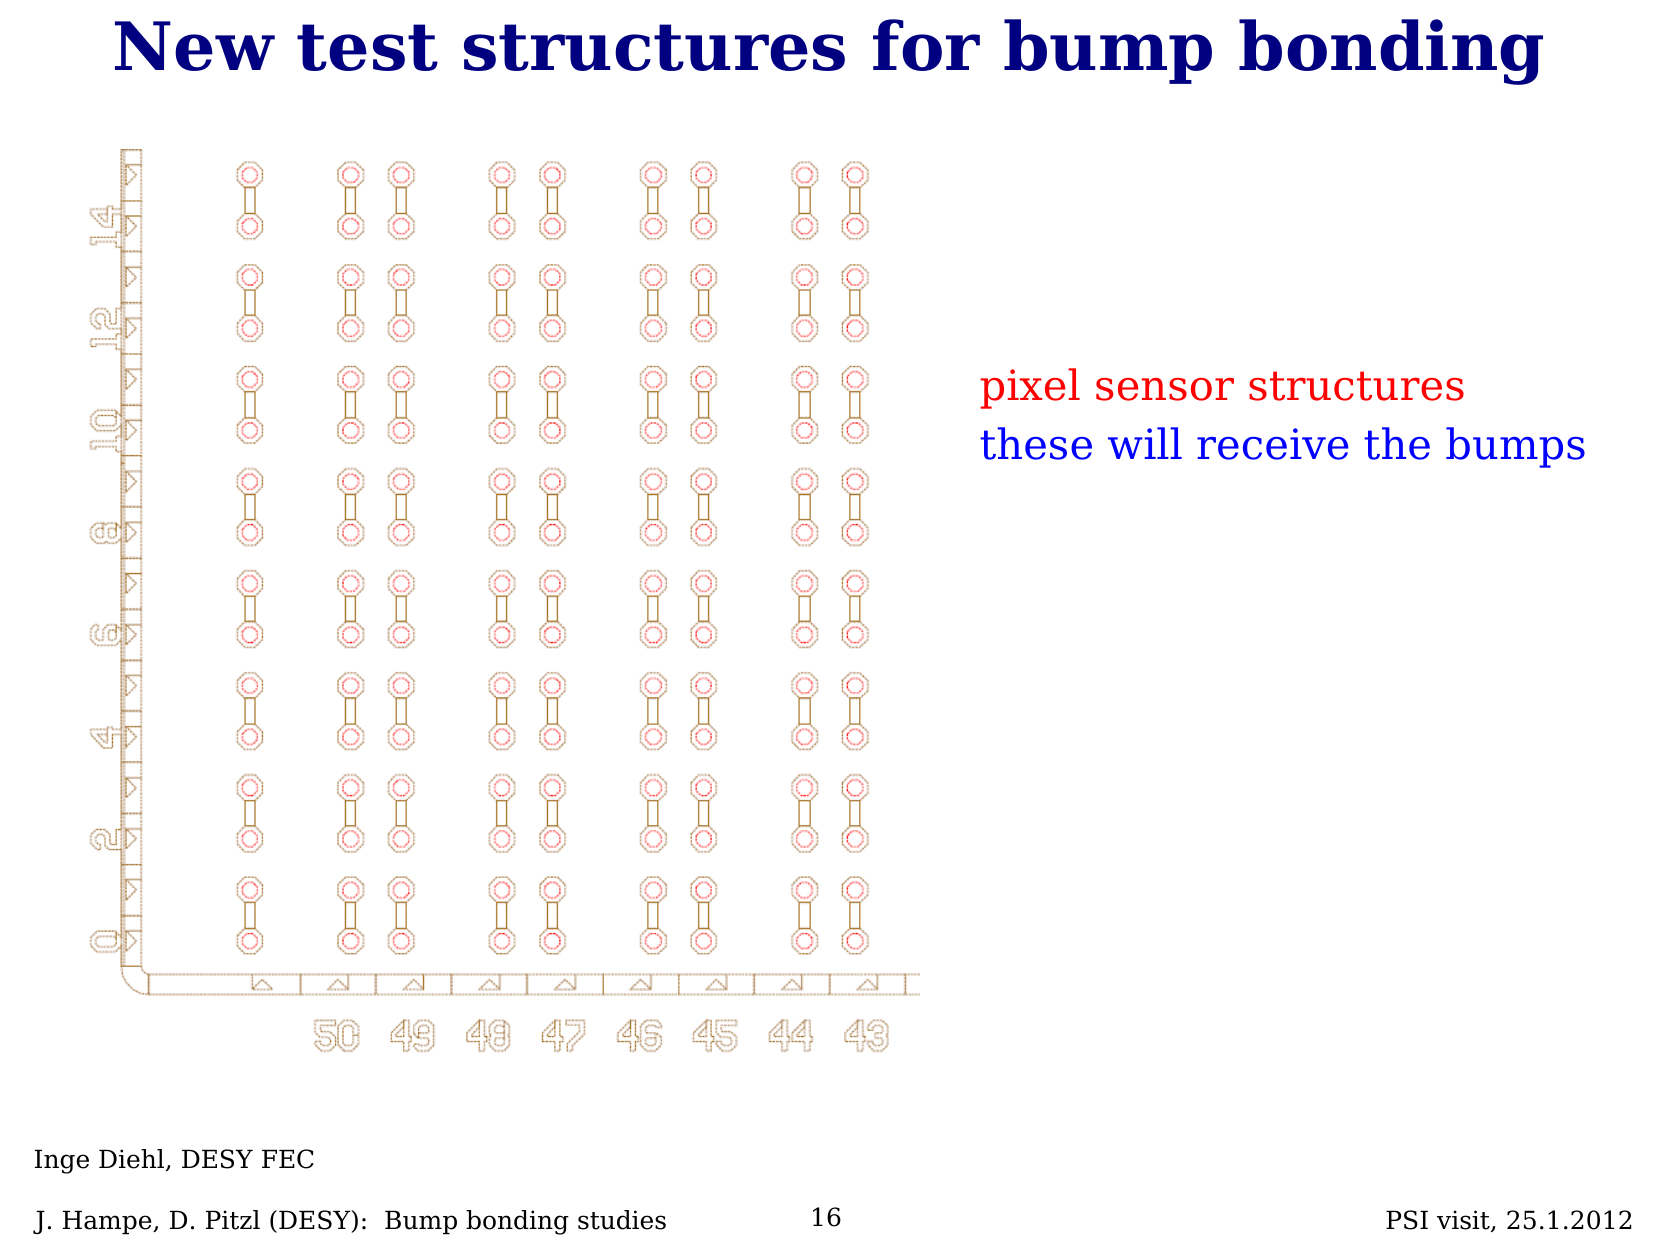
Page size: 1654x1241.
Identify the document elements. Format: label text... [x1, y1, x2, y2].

text_box Inge Diehl, DESY FEC [33, 1138, 316, 1168]
title New test structures for bump bonding [96, 7, 1564, 87]
text_box pixel sensor structures these will receive the bumps [979, 351, 1588, 460]
picture [50, 149, 920, 1100]
